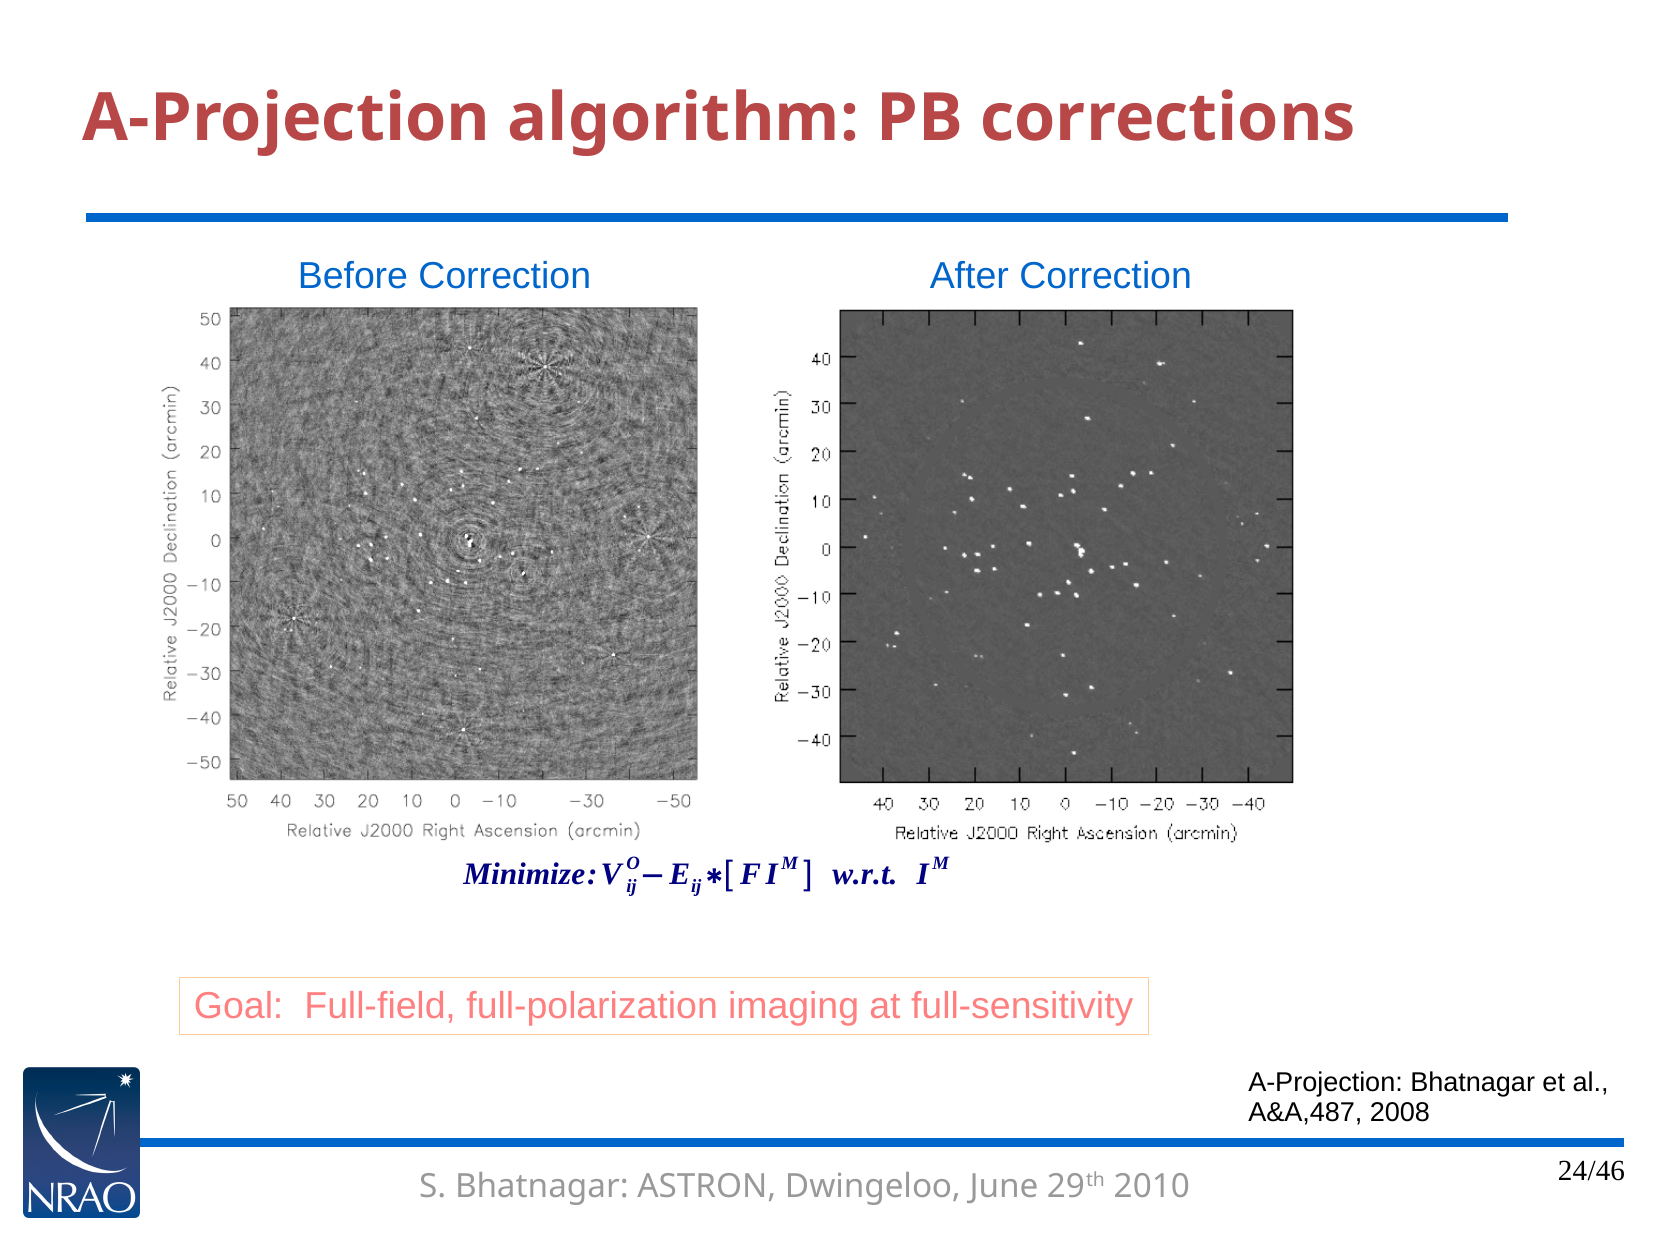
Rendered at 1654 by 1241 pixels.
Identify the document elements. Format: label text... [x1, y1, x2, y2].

text_box Goal: Full-field, full-polarization imaging at full-sensitivity [179, 977, 1149, 1035]
picture [772, 305, 1300, 846]
text_box A-Projection: Bhatnagar et al., A&A,487, 2008 [1233, 1059, 1617, 1135]
text_box Before Correction [283, 246, 607, 304]
text_box After Correction [915, 246, 1208, 304]
picture [138, 241, 733, 875]
picture [23, 1067, 140, 1218]
chart [453, 853, 957, 898]
title A-Projection algorithm: PB corrections [82, 49, 1571, 180]
